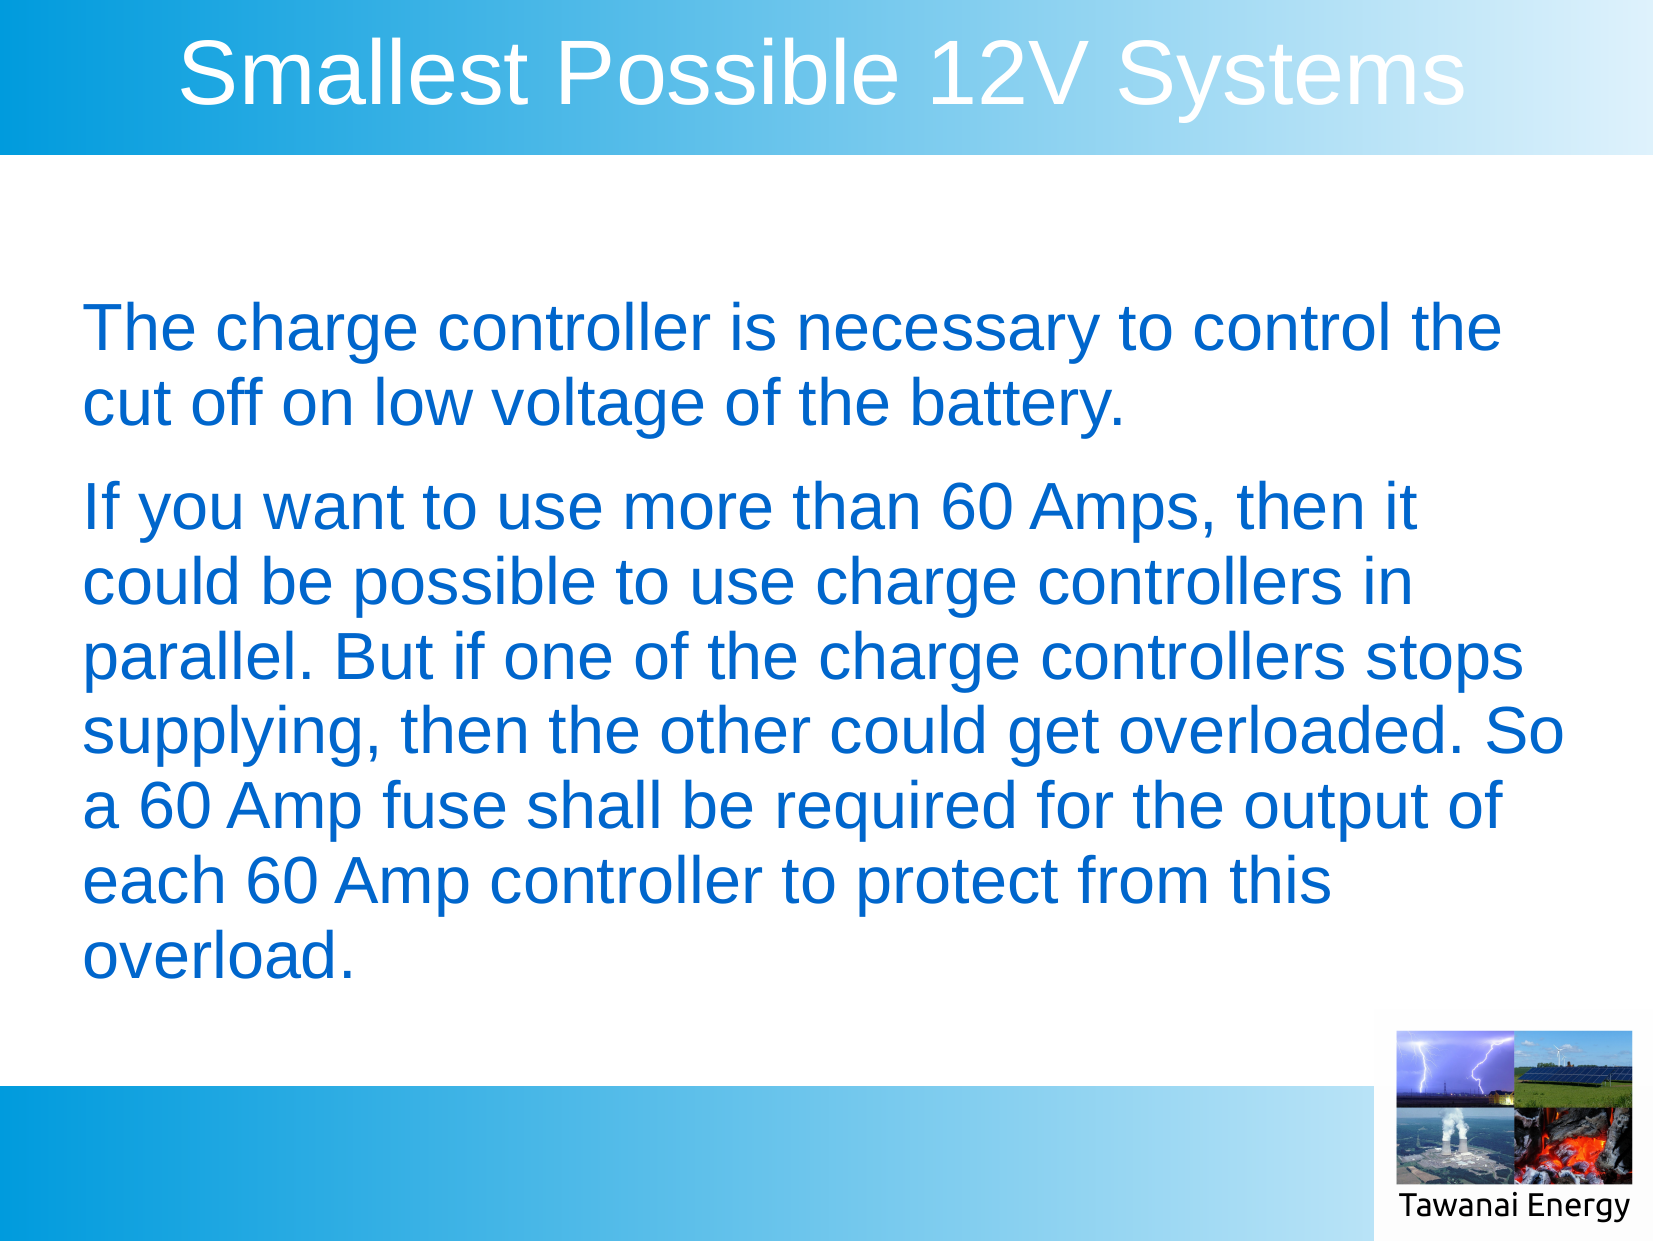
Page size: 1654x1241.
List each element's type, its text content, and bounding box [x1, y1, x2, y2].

title Smallest Possible 12V Systems [79, 20, 1568, 126]
list The charge controller is necessary to control the cut off on low voltage of the battery. If you want to use more than 60 Amps, then it could be possible to use charge controllers in parallel. But if one of the charge controllers stops supplying, then the other could get overloaded. So a 60 Amp fuse shall be required for the output of each 60 Amp controller to protect from this overload. [82, 290, 1571, 1010]
picture [1374, 1009, 1654, 1241]
